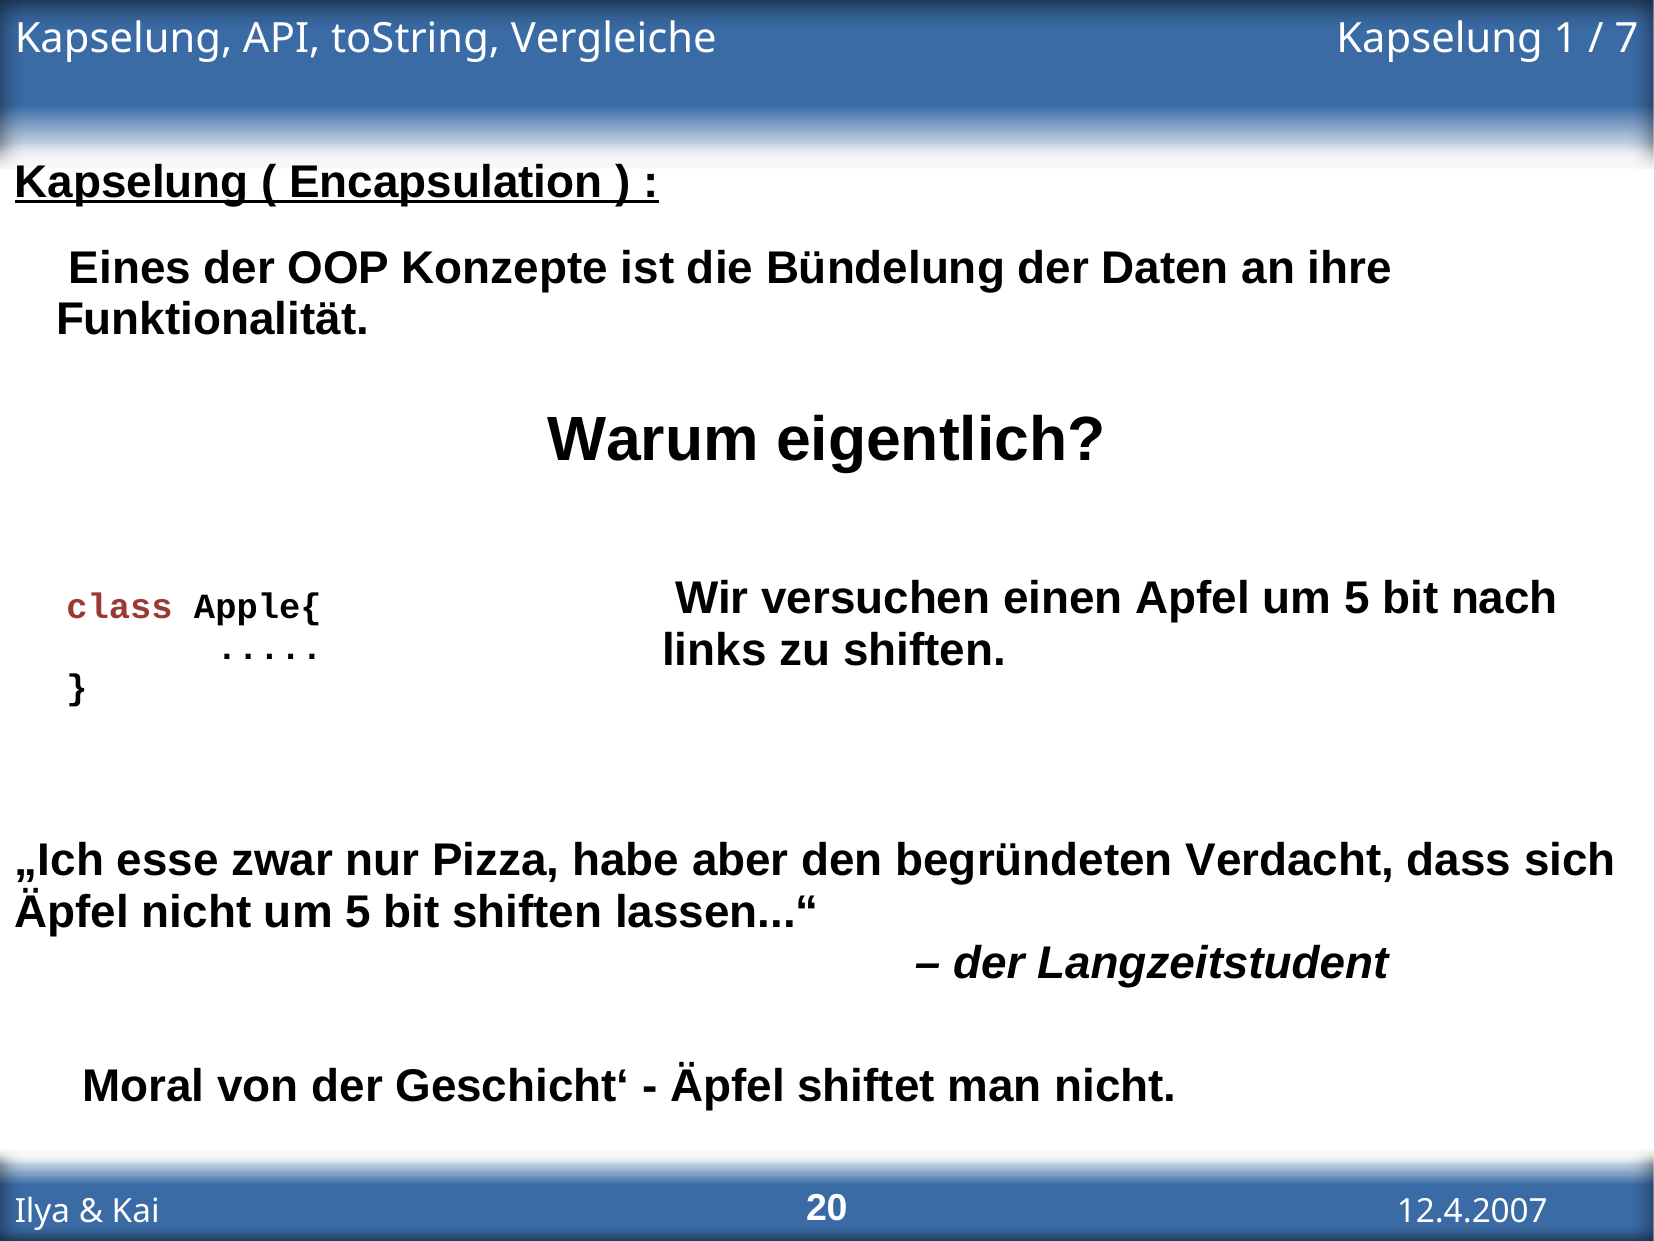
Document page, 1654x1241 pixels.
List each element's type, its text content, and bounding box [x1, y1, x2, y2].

text_box „Ich esse zwar nur Pizza, habe aber den begründeten Verdacht, dass sich Äpfel nicht um 5 bit shiften lassen...“ – der Langzeitstudent [0, 826, 1654, 996]
picture [0, 1149, 1654, 1241]
text_box Kapselung 1 / 7 [1226, 0, 1654, 73]
text_box Moral von der Geschicht‘ - Äpfel shiftet man nicht. [55, 1052, 1585, 1120]
picture [0, 0, 1654, 148]
text_box Eines der OOP Konzepte ist die Bündelung der Daten an ihre Funktionalität. [41, 234, 1585, 353]
text_box class Apple{ ..... } [51, 581, 400, 719]
text_box Kapselung ( Encapsulation ) : [0, 148, 1654, 216]
text_box Wir versuchen einen Apfel um 5 bit nach links zu shiften. [647, 564, 1654, 683]
text_box Warum eigentlich? [27, 396, 1626, 482]
